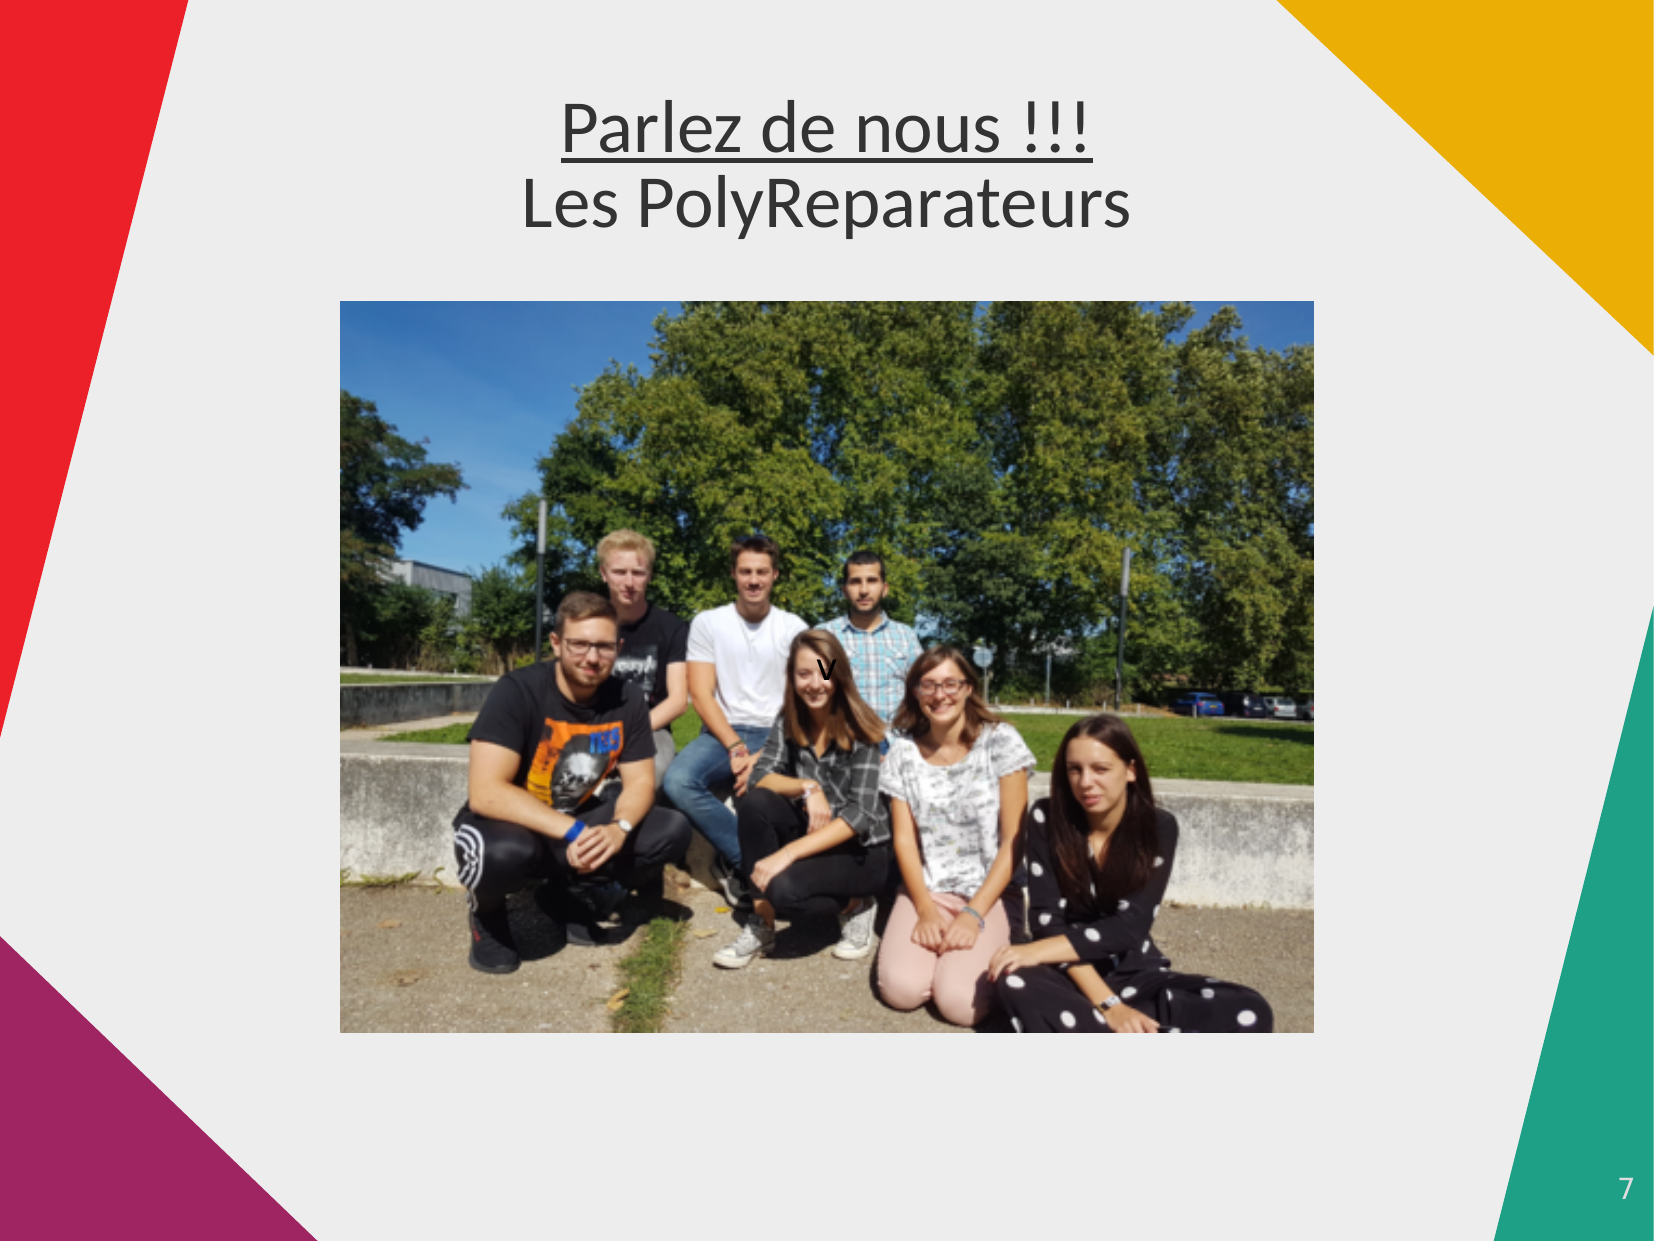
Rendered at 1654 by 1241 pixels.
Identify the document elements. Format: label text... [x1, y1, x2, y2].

title Parlez de nous !!! Les PolyReparateurs [114, 73, 1539, 271]
picture [340, 301, 1314, 1033]
